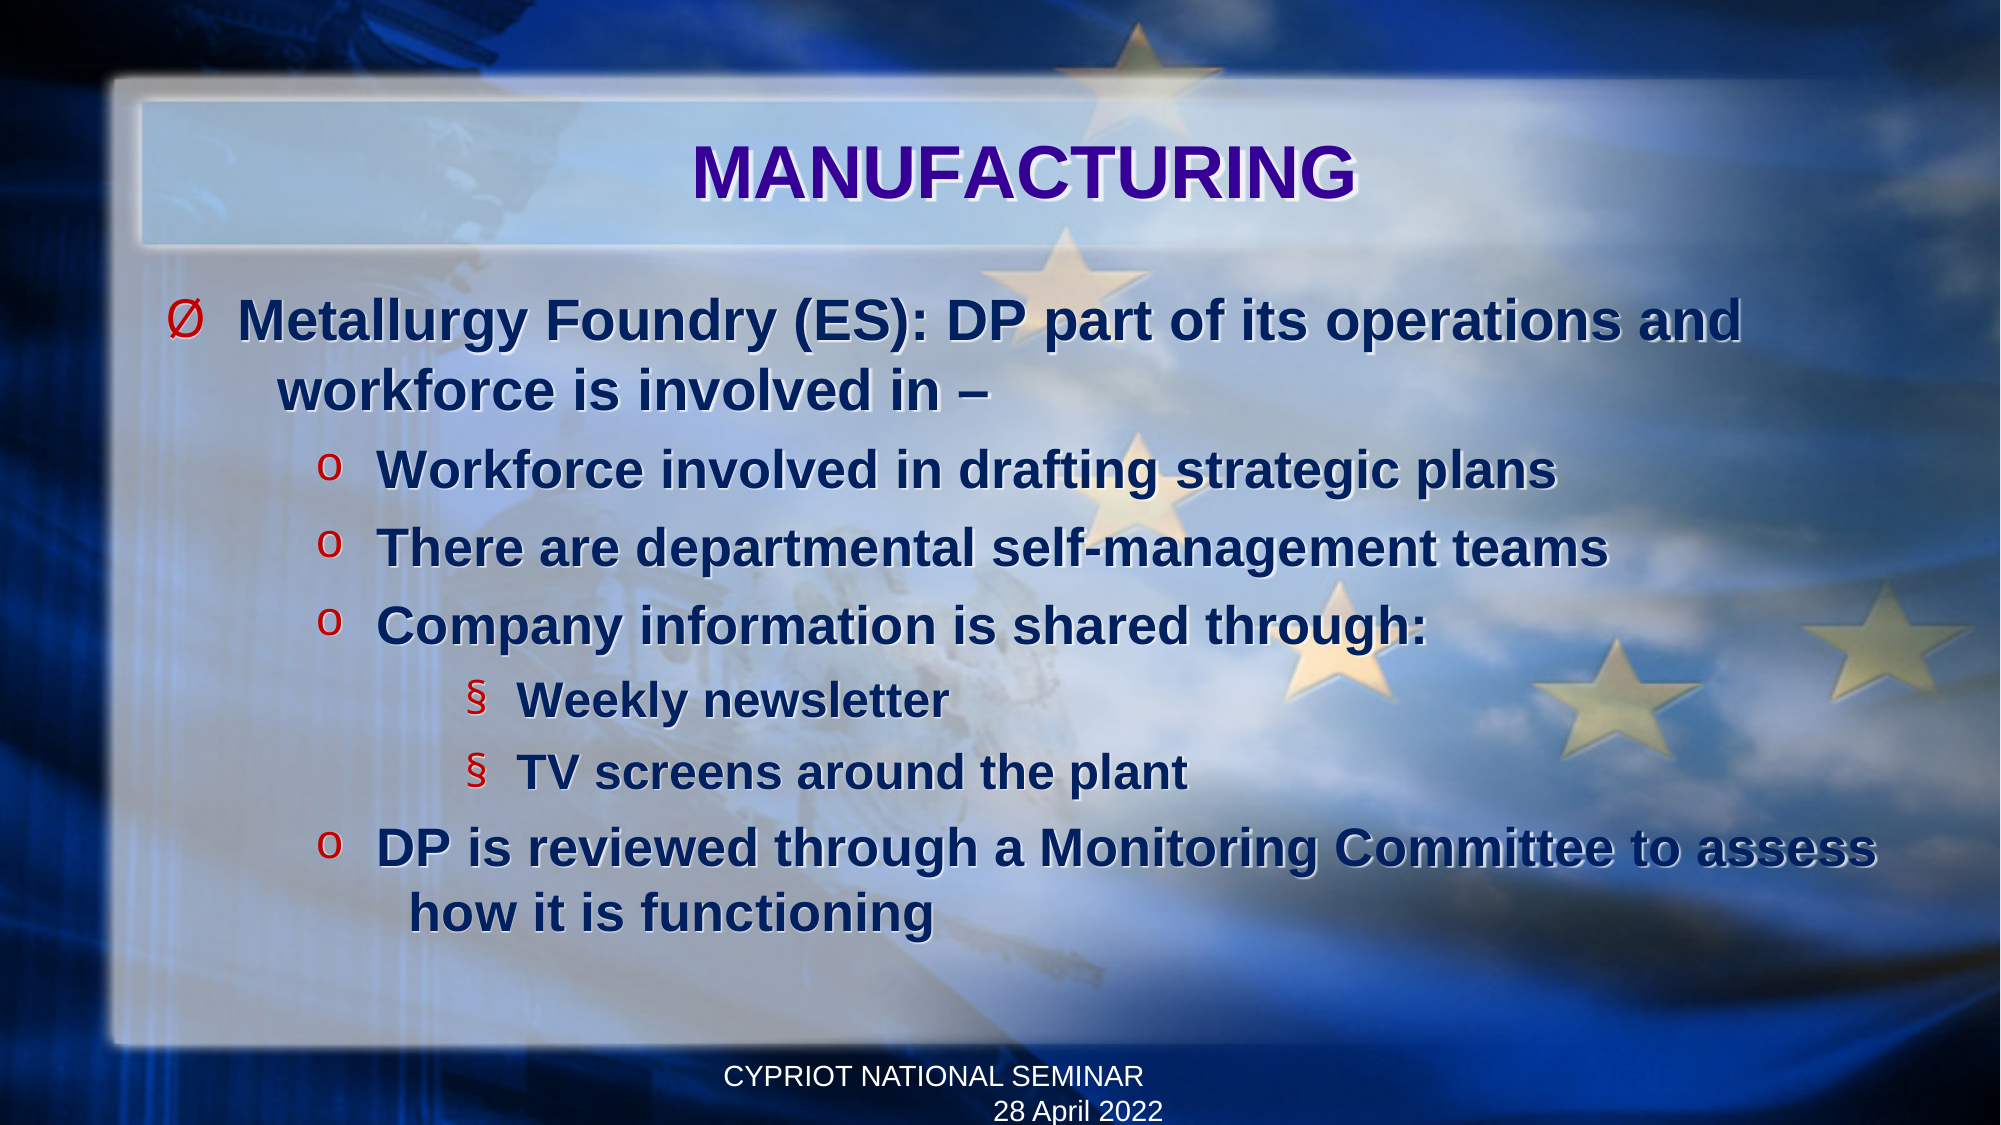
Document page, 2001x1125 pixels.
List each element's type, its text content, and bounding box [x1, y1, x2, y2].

text_box CYPRIOT NATIONAL SEMINAR 28 April 2022 [708, 1050, 1342, 1125]
list Metallurgy Foundry (ES): DP part of its operations and workforce is involved in – Workforce involved in drafting strategic plans There are departmental self-management teams Company information is shared through: Weekly newsletter TV screens around the plant DP is reviewed through a Monitoring Committee to assess how it is functioning [150, 275, 1900, 1026]
title MANUFACTURING [150, 87, 1900, 251]
